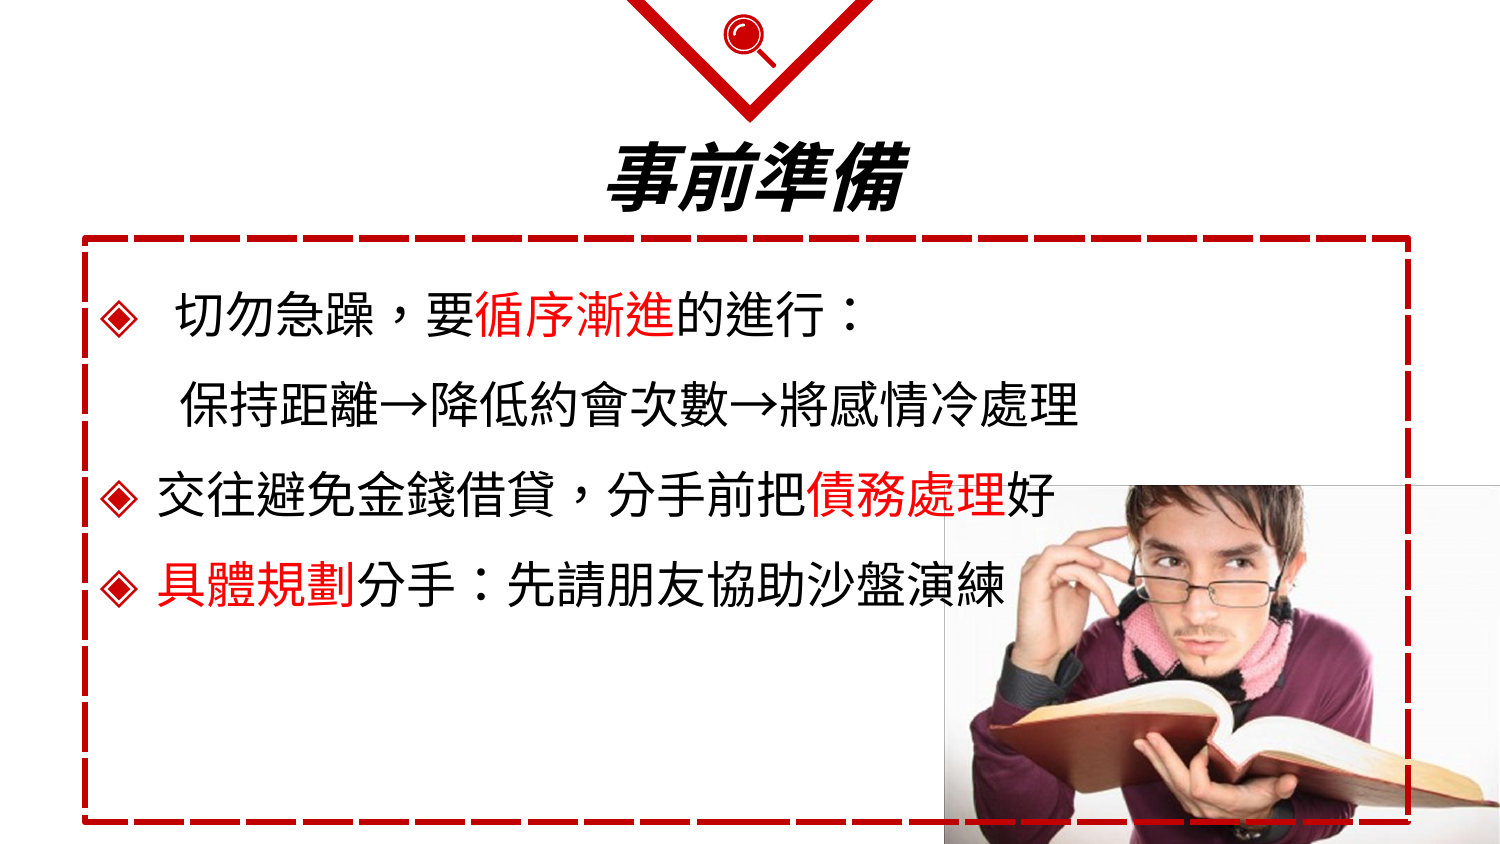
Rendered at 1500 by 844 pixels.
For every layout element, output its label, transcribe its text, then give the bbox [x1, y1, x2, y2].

list 切勿急躁，要循序漸進的進行： 保持距離→降低約會次數→將感情冷處理 交往避免金錢借貸，分手前把債務處理好 具體規劃分手：先請朋友協助沙盤演練 [84, 238, 1409, 823]
text_box [723, 14, 777, 68]
title 事前準備 [169, 115, 1331, 205]
picture [944, 485, 1500, 844]
